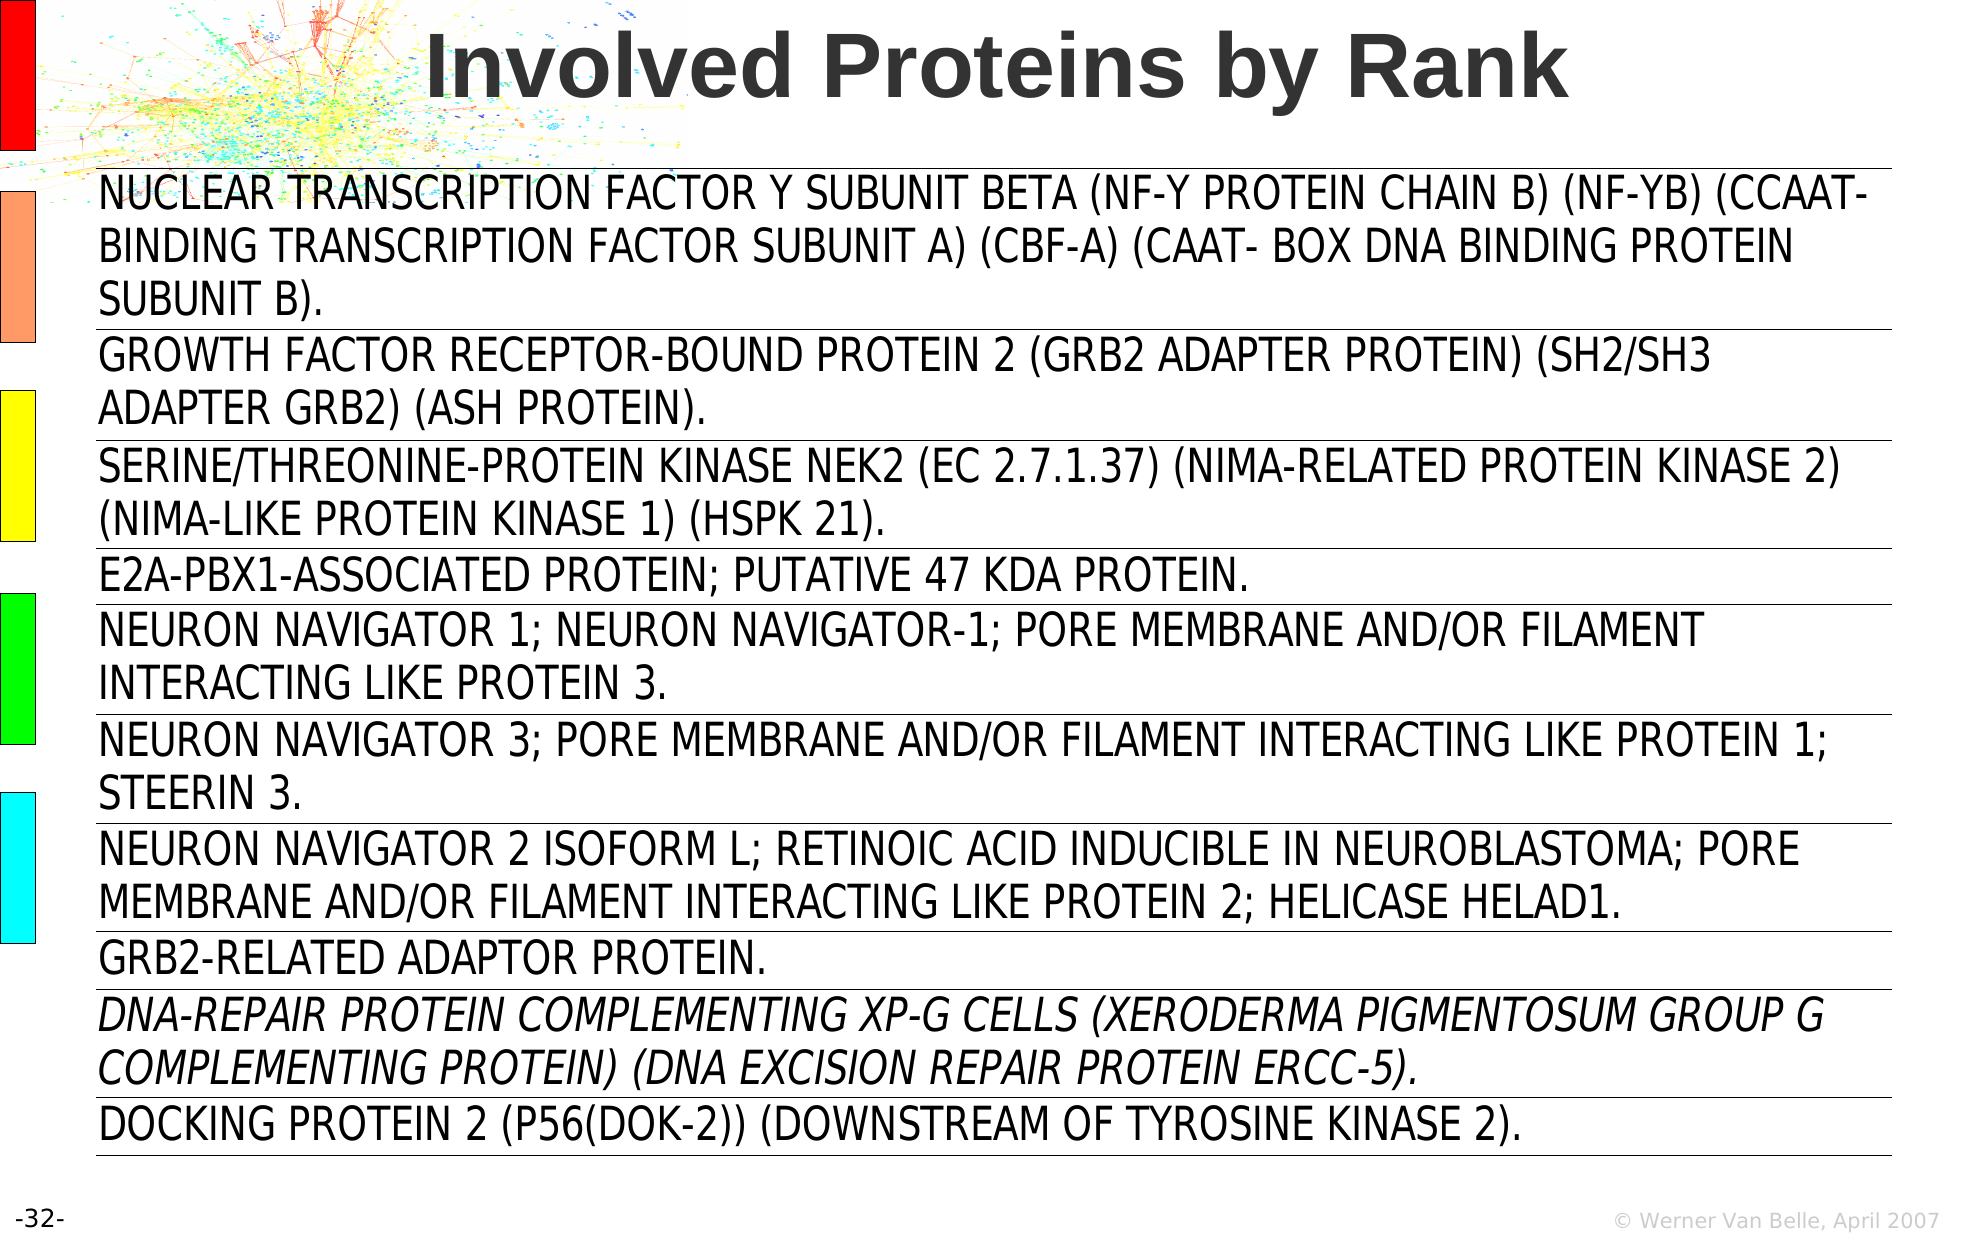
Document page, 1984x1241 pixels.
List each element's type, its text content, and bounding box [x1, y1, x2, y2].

chart [95, 165, 1894, 1158]
title Involved Proteins by Rank [150, 0, 1845, 133]
